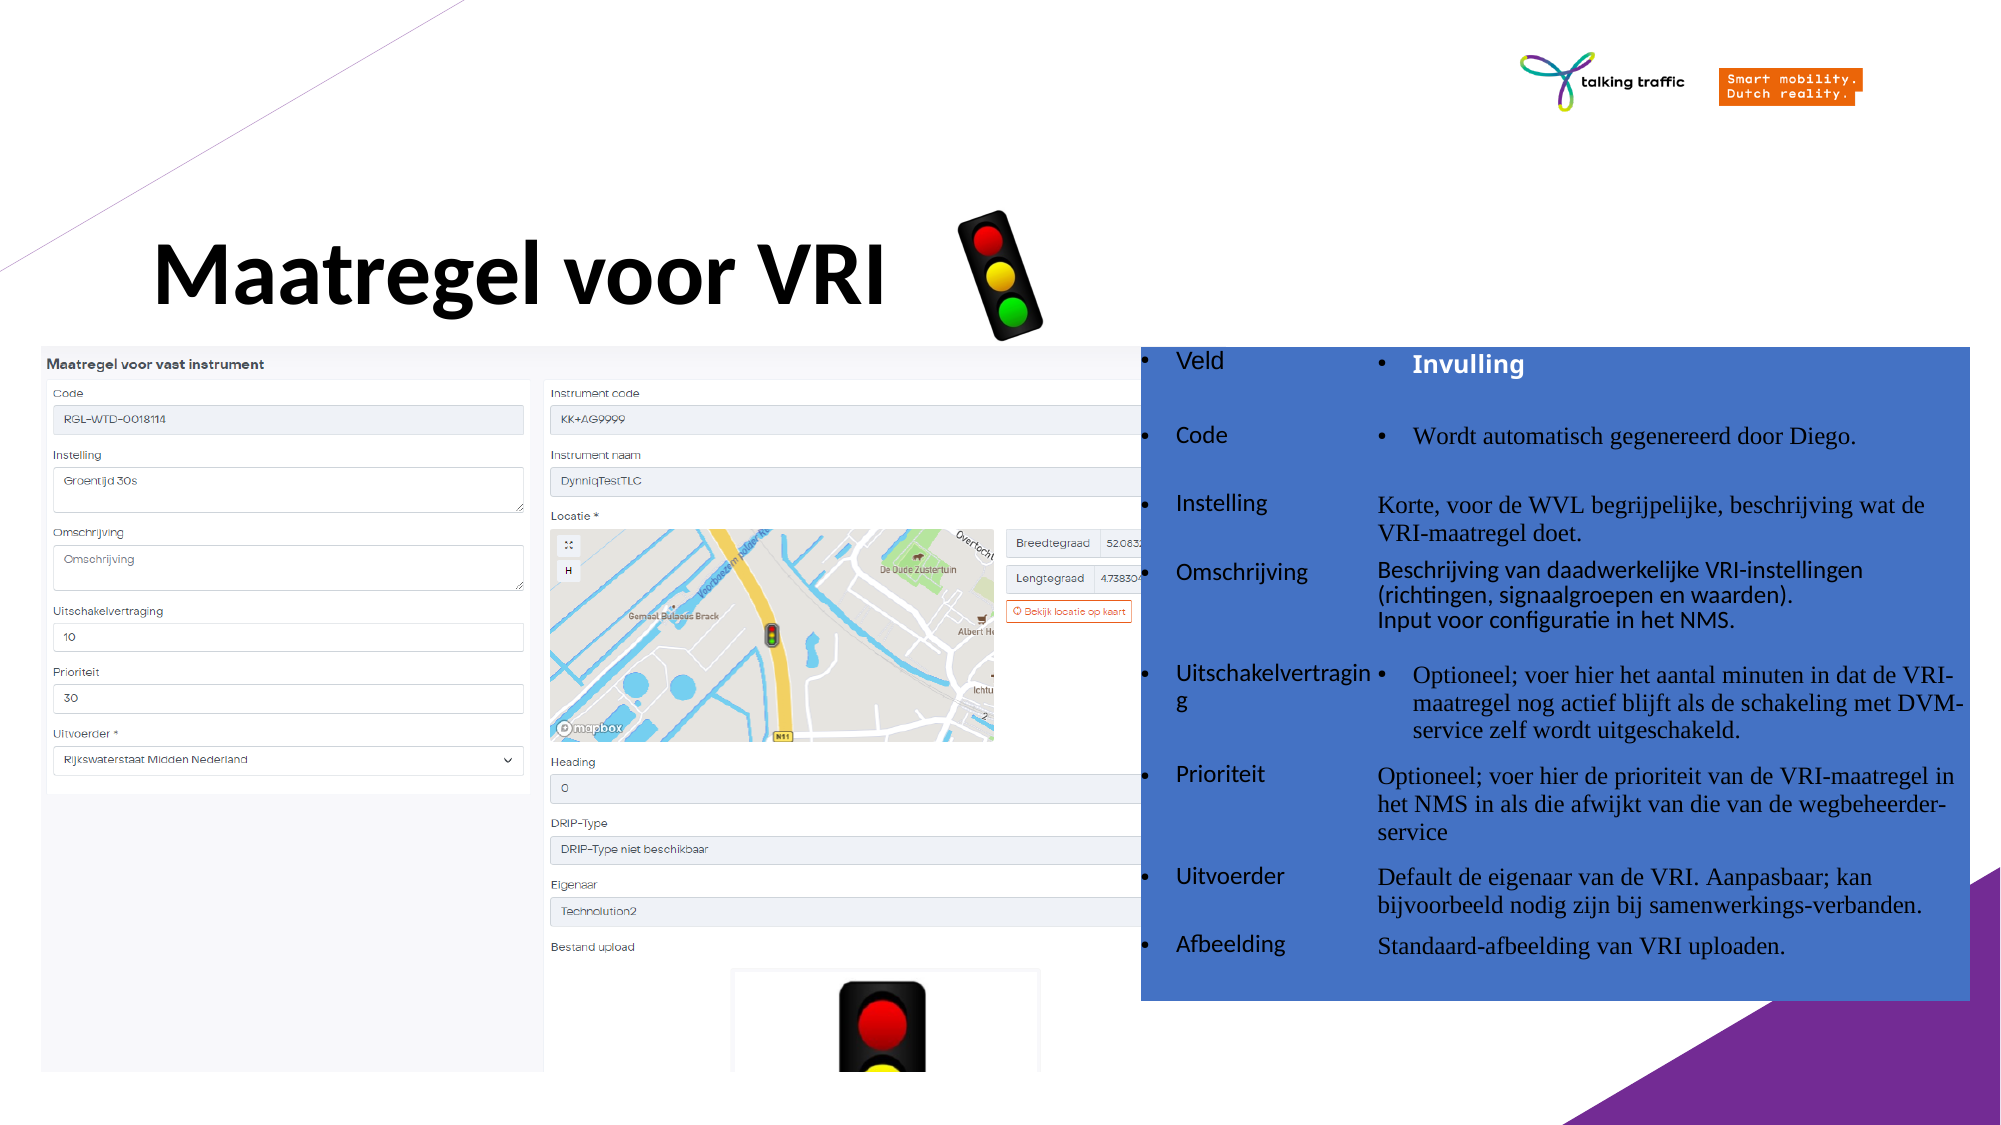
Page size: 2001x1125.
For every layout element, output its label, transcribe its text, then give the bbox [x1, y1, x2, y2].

table_cell Standaard-afbeelding van VRI uploaden. [1377, 932, 1970, 1001]
text_box 61 [1412, 1042, 1863, 1103]
table_cell Optioneel; voer hier de prioriteit van de VRI-maatregel in het NMS in als die afwijkt van die van de wegbeheerder-service [1377, 762, 1970, 864]
table_cell Code [1141, 423, 1377, 491]
table_cell Uitvoerder [1141, 864, 1377, 932]
picture [954, 207, 1046, 344]
table_cell Prioriteit [1141, 762, 1377, 864]
table_cell Uitschakelvertraging [1141, 661, 1377, 762]
table_cell Afbeelding [1141, 932, 1377, 1001]
picture [41, 346, 1226, 1072]
table_cell Instelling [1141, 491, 1377, 560]
table_cell Omschrijving [1141, 560, 1377, 661]
table_cell Korte, voor de WVL begrijpelijke, beschrijving wat de VRI-maatregel doet. [1377, 491, 1970, 560]
table_cell Default de eigenaar van de VRI. Aanpasbaar; kan bijvoorbeeld nodig zijn bij samenwerkings-verbanden. [1377, 864, 1970, 932]
table_header Invulling [1377, 347, 1970, 423]
table_cell Wordt automatisch gegenereerd door Diego. [1377, 423, 1970, 491]
table_cell Optioneel; voer hier het aantal minuten in dat de VRI-maatregel nog actief blijft als de schakeling met DVM-service zelf wordt uitgeschakeld. [1377, 661, 1970, 762]
table_header Veld [1141, 347, 1377, 423]
title Maatregel voor VRI [137, 165, 1863, 332]
table_cell Beschrijving van daadwerkelijke VRI-instellingen (richtingen, signaalgroepen en waarden). Input voor configuratie in het NMS. [1377, 560, 1970, 661]
